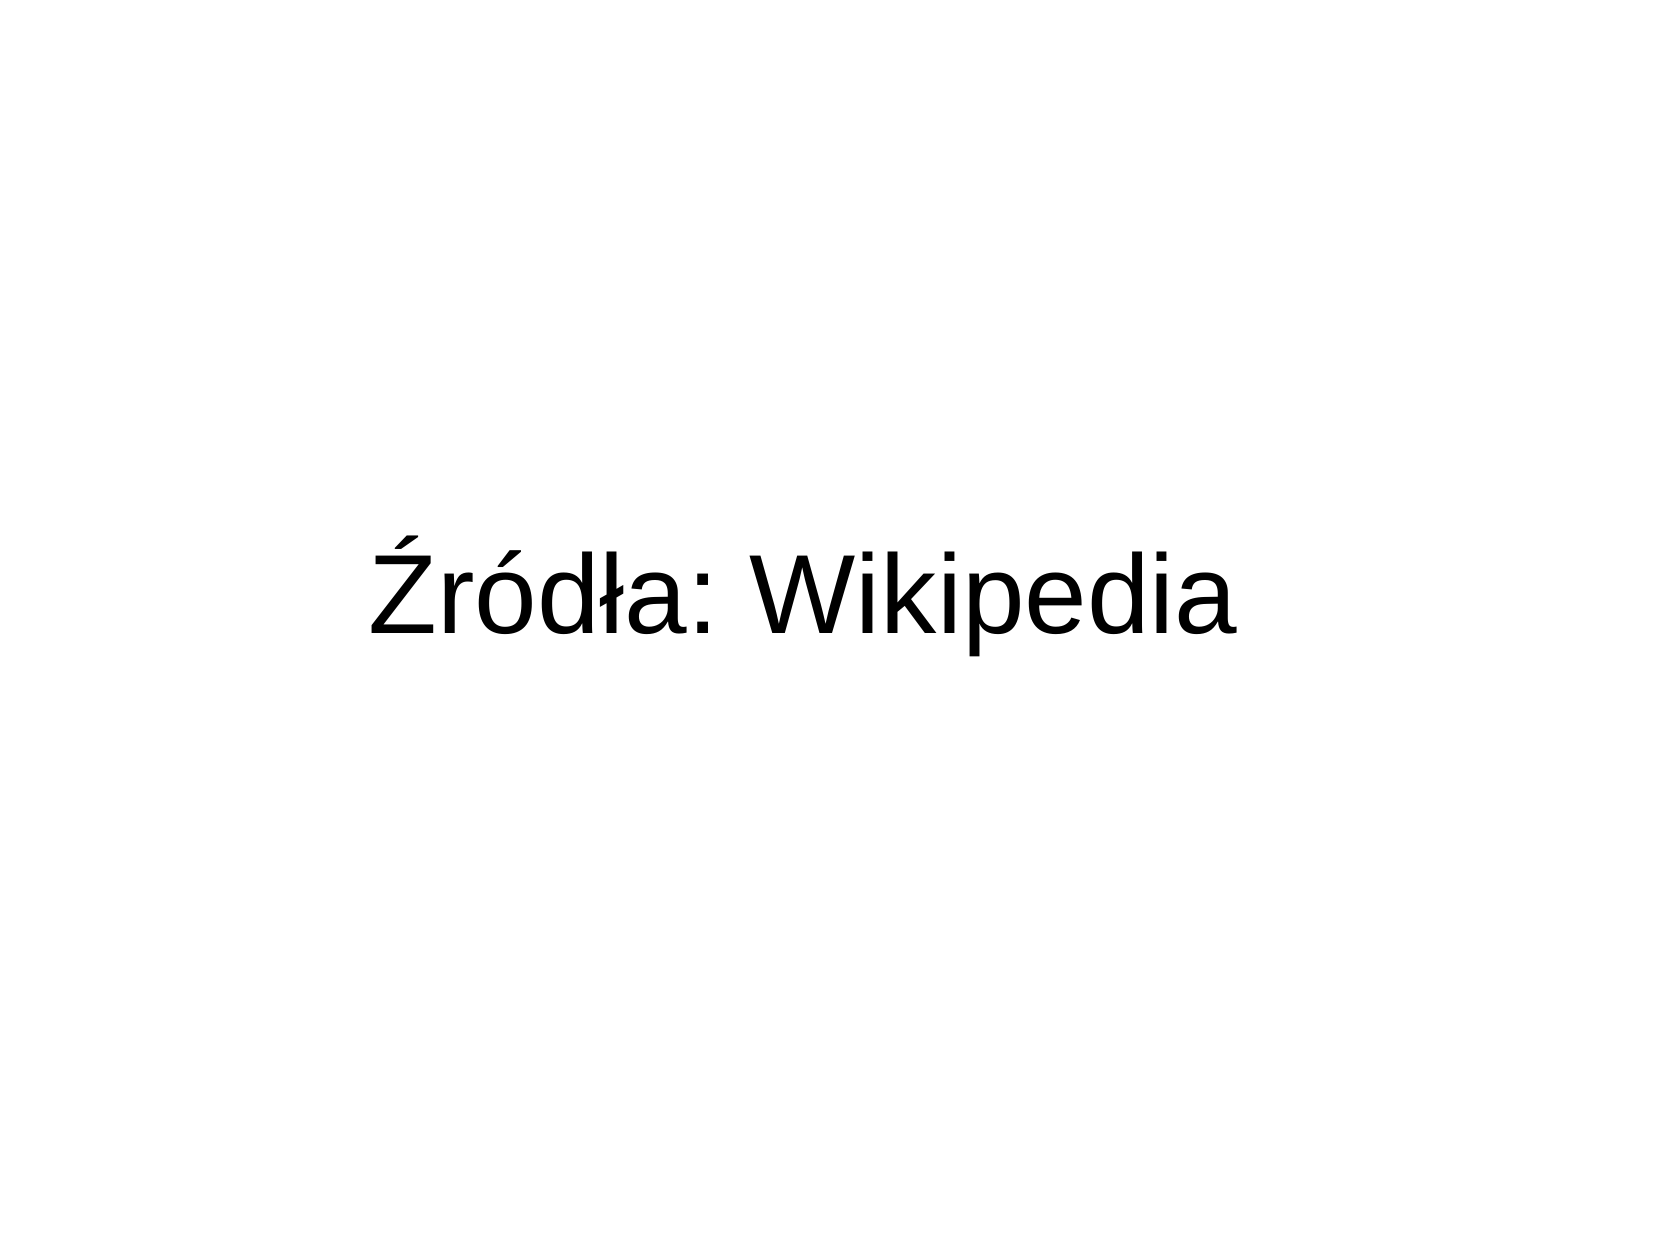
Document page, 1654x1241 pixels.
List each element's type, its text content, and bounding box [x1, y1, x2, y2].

subtitle Źródła: Wikipedia [59, 185, 1548, 1004]
